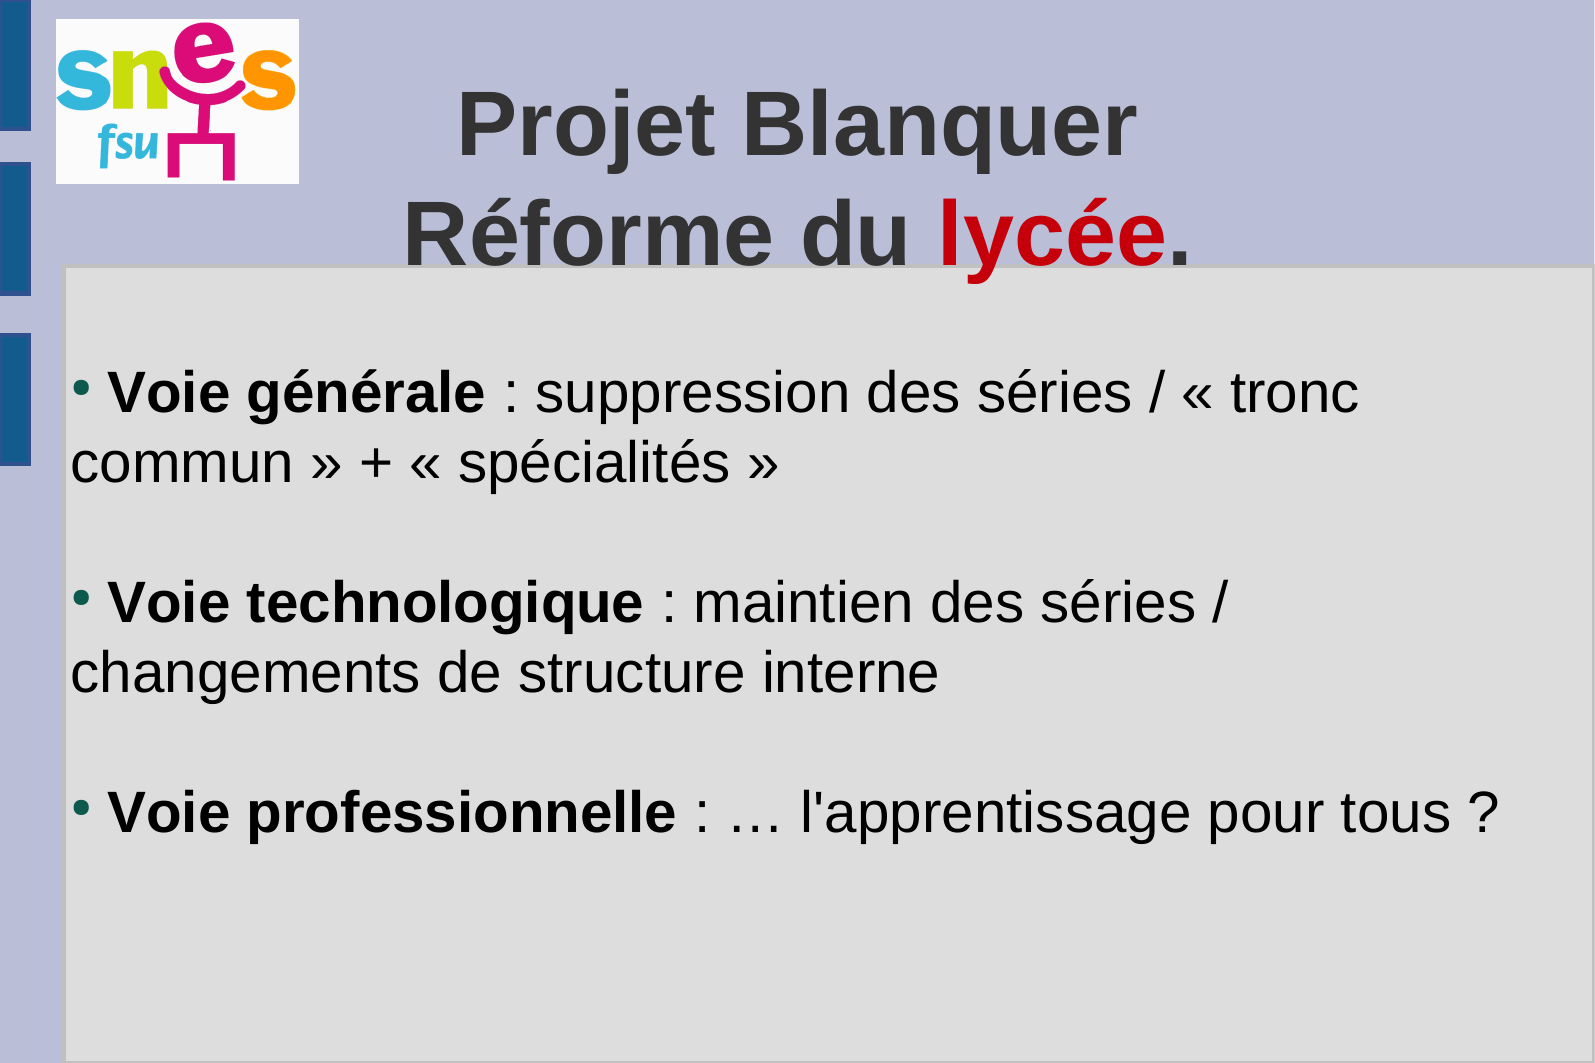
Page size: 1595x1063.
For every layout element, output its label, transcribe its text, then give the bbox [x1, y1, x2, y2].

picture [56, 19, 299, 184]
list Voie générale : suppression des séries / « tronc commun » + « spécialités » Voie technologique : maintien des séries / changements de structure interne Voie professionnelle : … l'apprentissage pour tous ? [70, 354, 1548, 1061]
title Projet Blanquer Réforme du lycée. [117, 64, 1479, 270]
